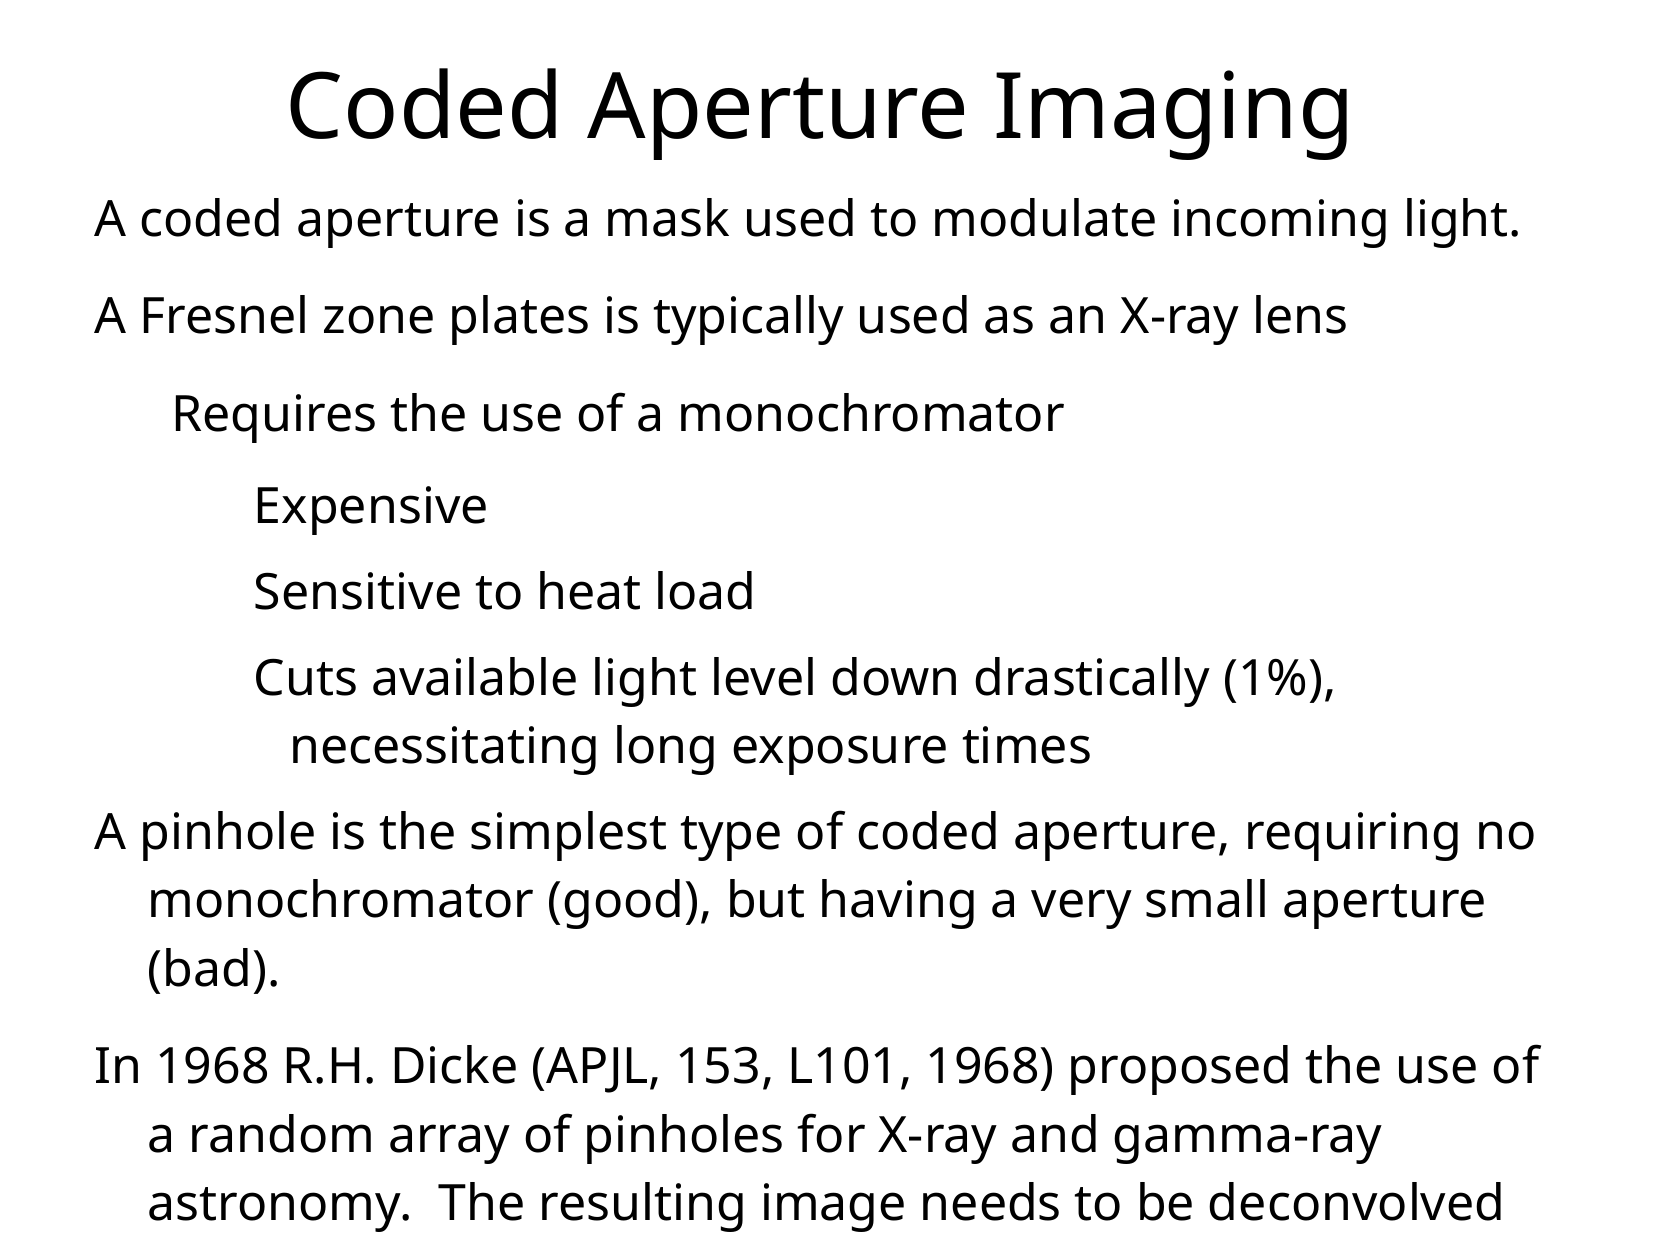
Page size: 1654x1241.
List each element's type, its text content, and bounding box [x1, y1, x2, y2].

list A coded aperture is a mask used to modulate incoming light. A Fresnel zone plates is typically used as an X-ray lens Requires the use of a monochromator Expensive Sensitive to heat load Cuts available light level down drastically (1%), necessitating long exposure times A pinhole is the simplest type of coded aperture, requiring no monochromator (good), but having a very small aperture (bad). In 1968 R.H. Dicke (APJL, 153, L101, 1968) proposed the use of a random array of pinholes for X-ray and gamma-ray astronomy. The resulting image needs to be deconvolved back through the mask pattern to reconstruct the pattern on the sky. [76, 182, 1565, 1211]
title Coded Aperture Imaging [76, 0, 1565, 182]
